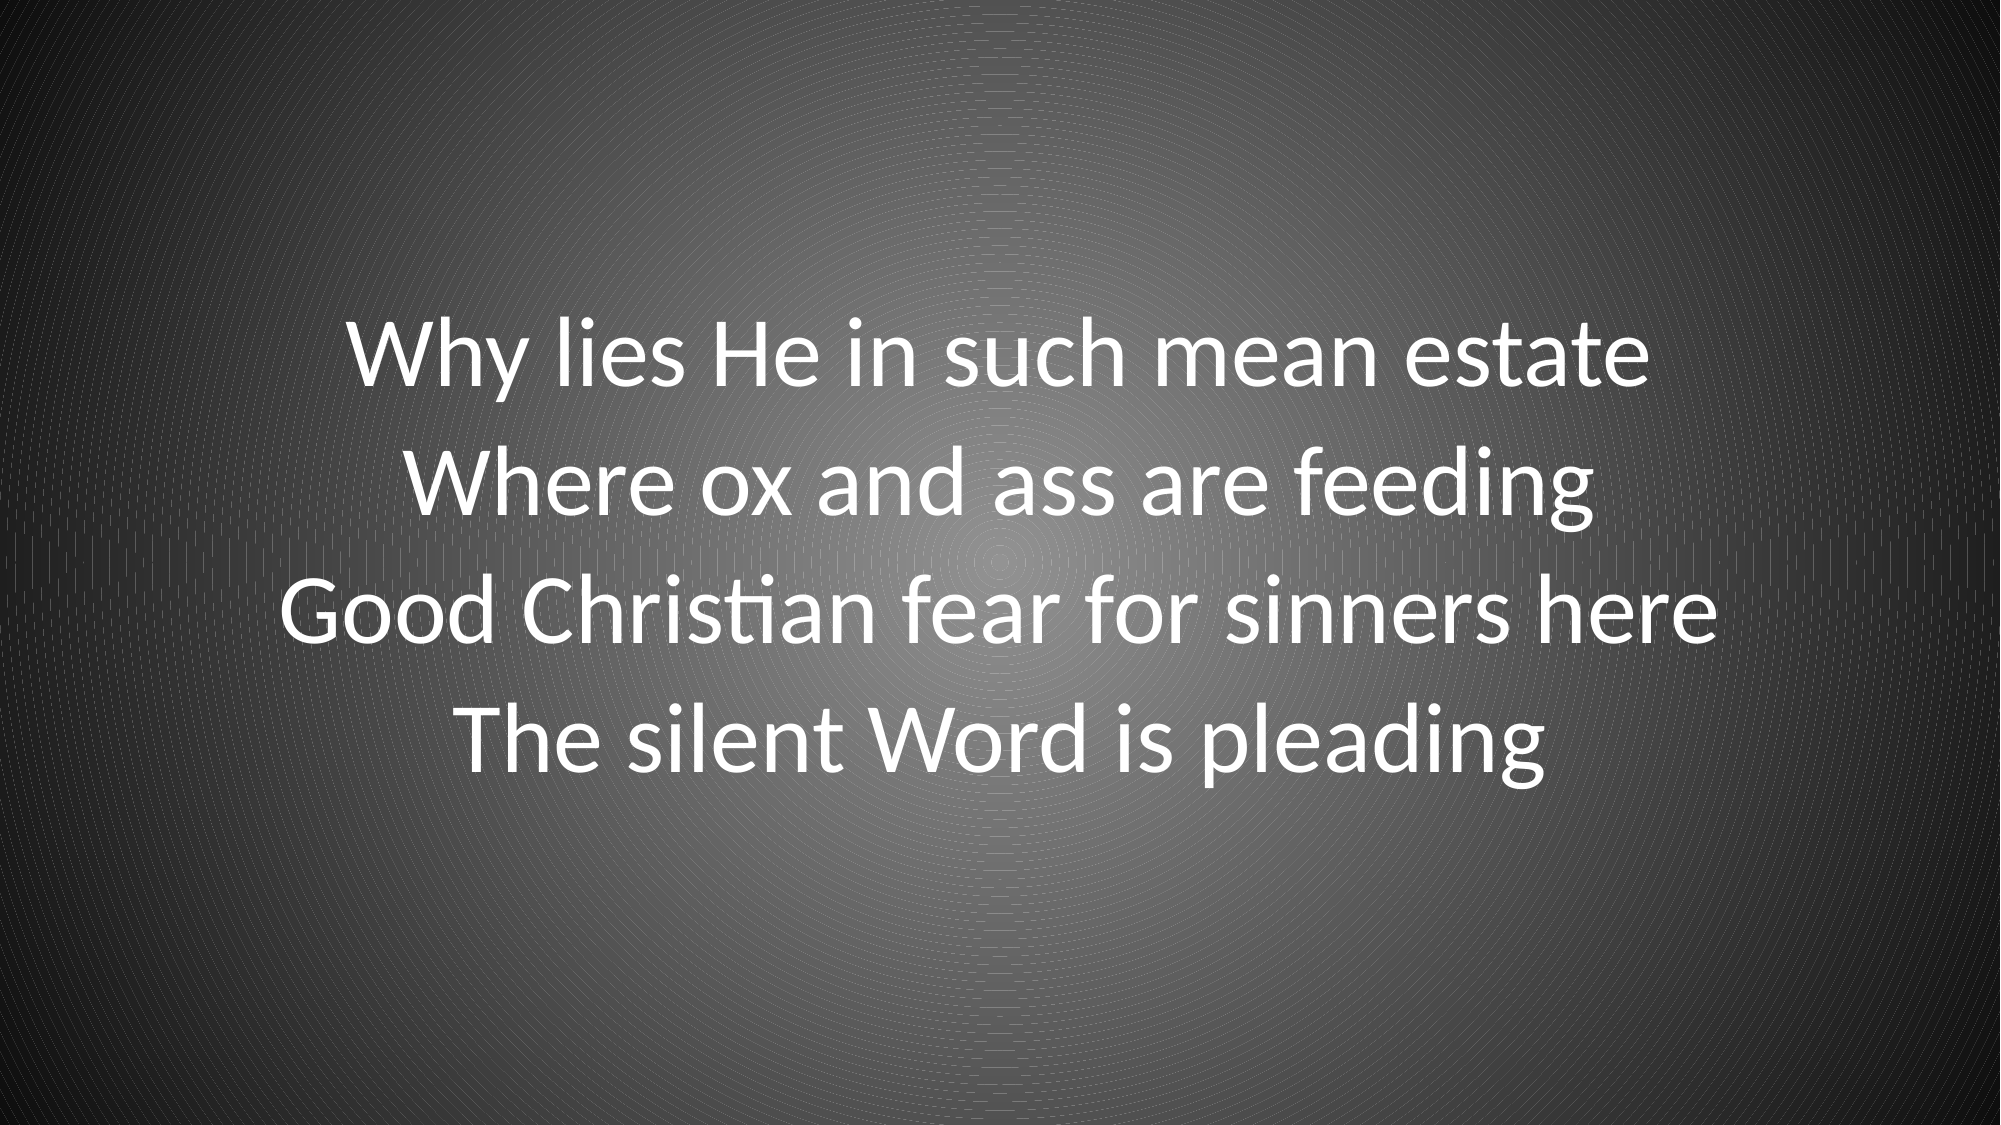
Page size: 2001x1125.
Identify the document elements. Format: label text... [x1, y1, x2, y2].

text_box Why lies He in such mean estate Where ox and ass are feeding Good Christian fear for sinners here The silent Word is pleading [0, 299, 2000, 1125]
